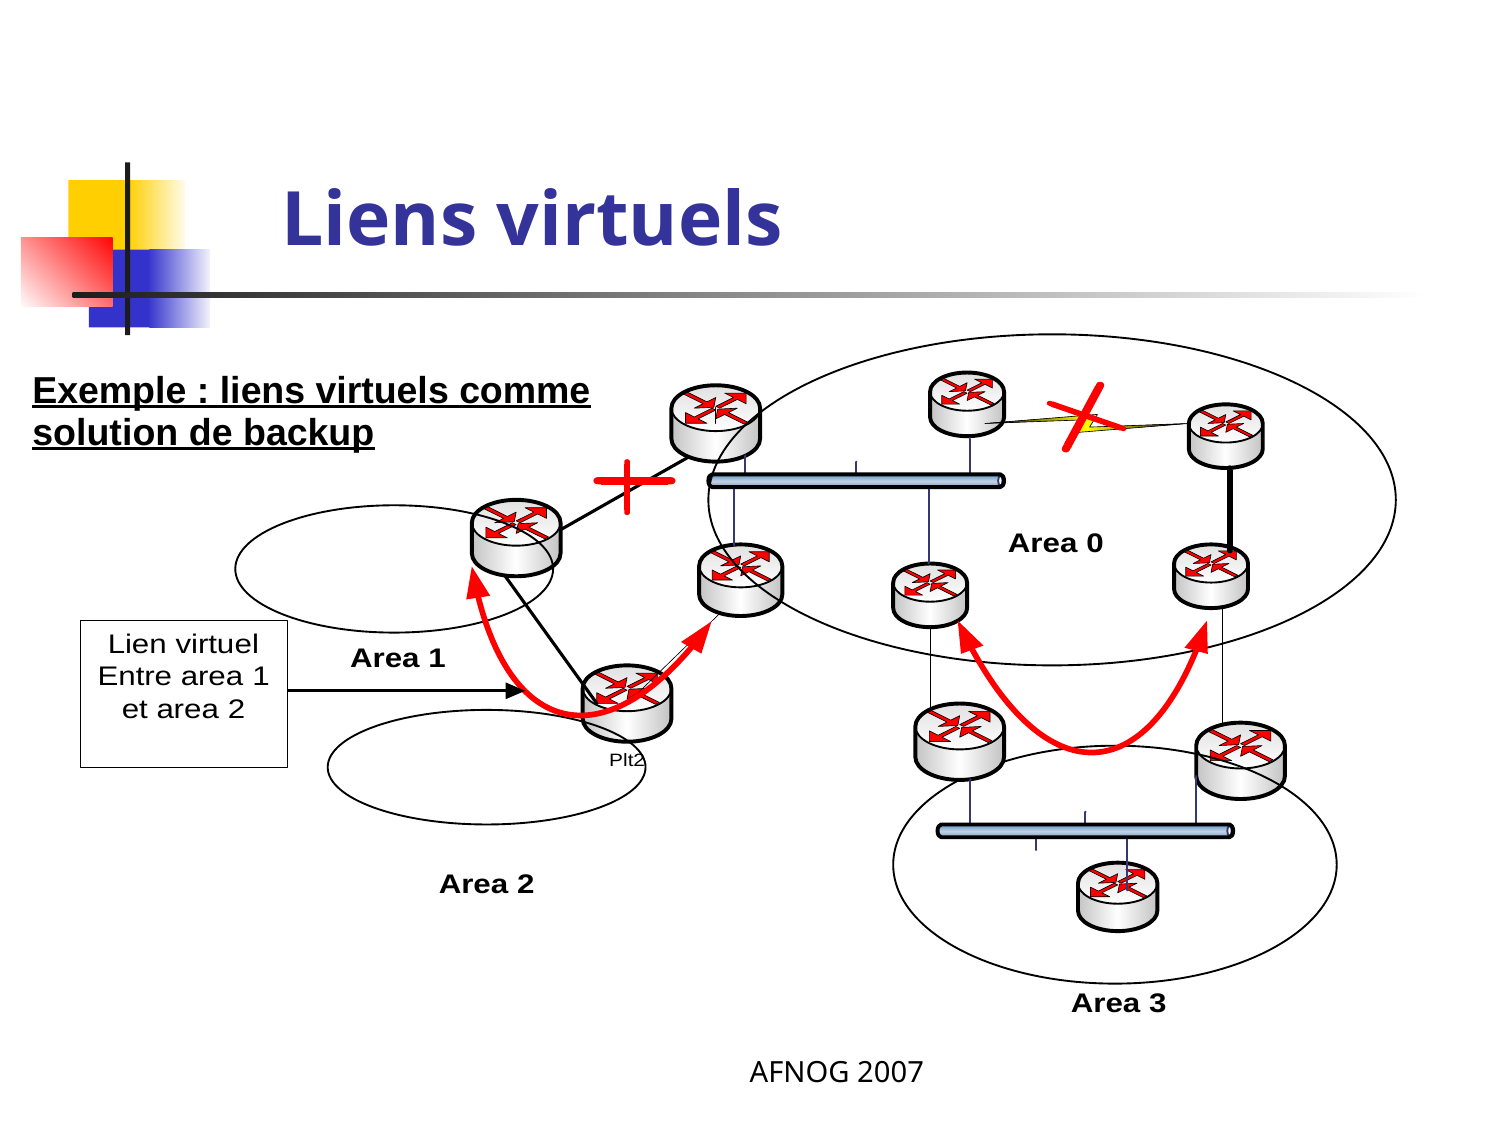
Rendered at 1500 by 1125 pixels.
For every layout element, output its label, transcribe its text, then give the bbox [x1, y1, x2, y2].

chart [76, 331, 1400, 1024]
title Liens virtuels [188, 35, 1468, 276]
text_box Exemple : liens virtuels comme solution de backup [17, 361, 76, 462]
